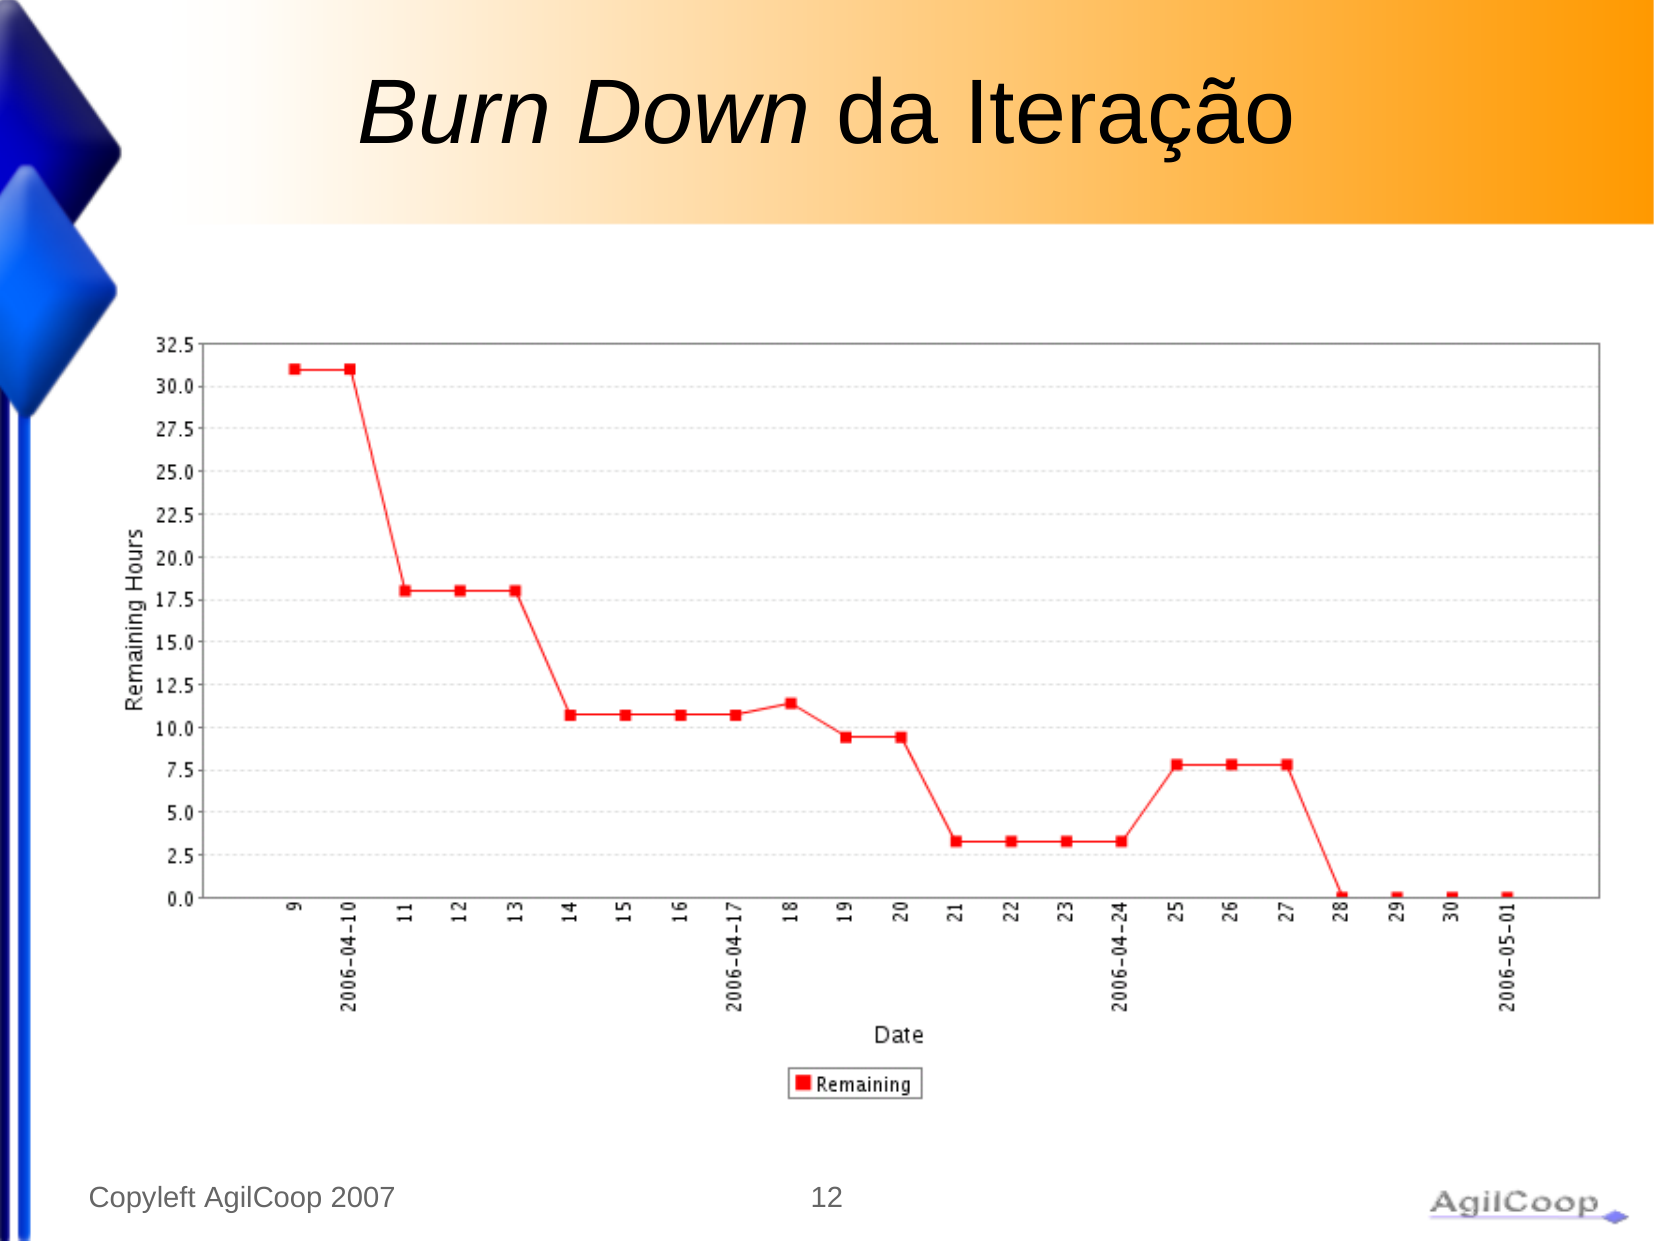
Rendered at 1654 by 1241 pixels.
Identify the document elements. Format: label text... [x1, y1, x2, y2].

title Burn Down da Iteração [82, 15, 1571, 208]
picture [0, 0, 1654, 1241]
